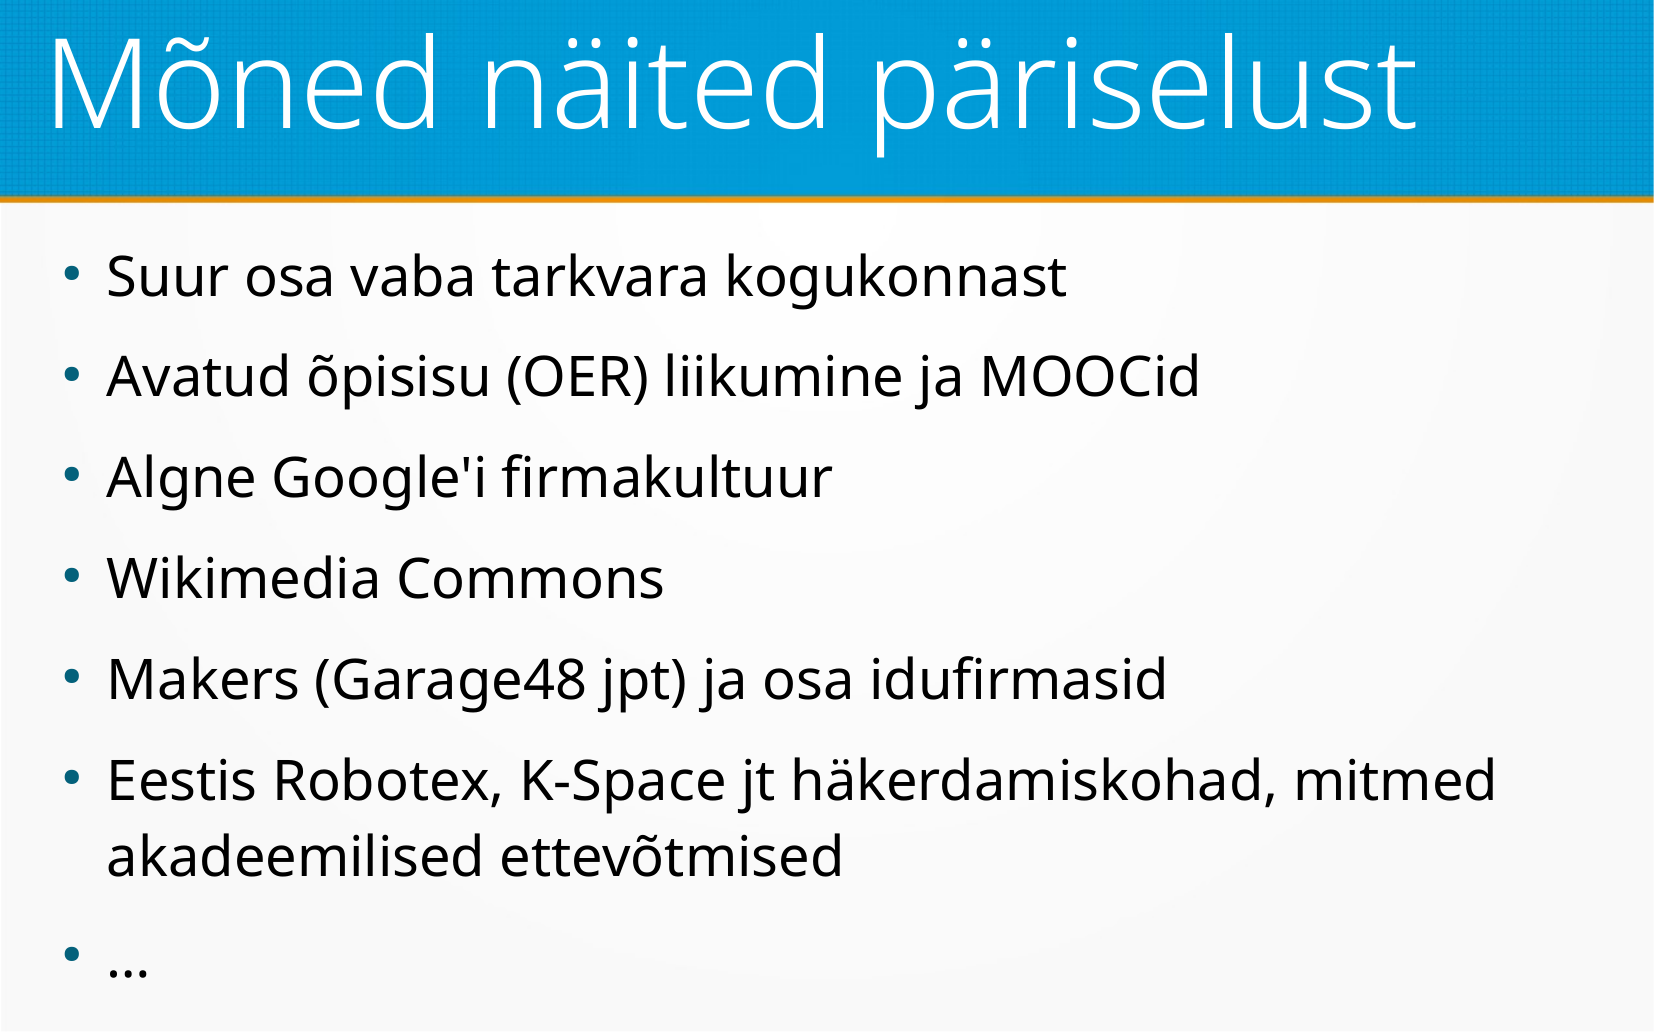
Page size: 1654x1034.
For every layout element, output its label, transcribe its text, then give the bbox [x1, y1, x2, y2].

list Suur osa vaba tarkvara kogukonnast Avatud õpisisu (OER) liikumine ja MOOCid Algne Google'i firmakultuur Wikimedia Commons Makers (Garage48 jpt) ja osa idufirmasid Eestis Robotex, K-Space jt häkerdamiskohad, mitmed akadeemilised ettevõtmised … [47, 236, 1607, 1002]
picture [0, 195, 1654, 1034]
title Mõned näited päriselust [43, 0, 1619, 166]
